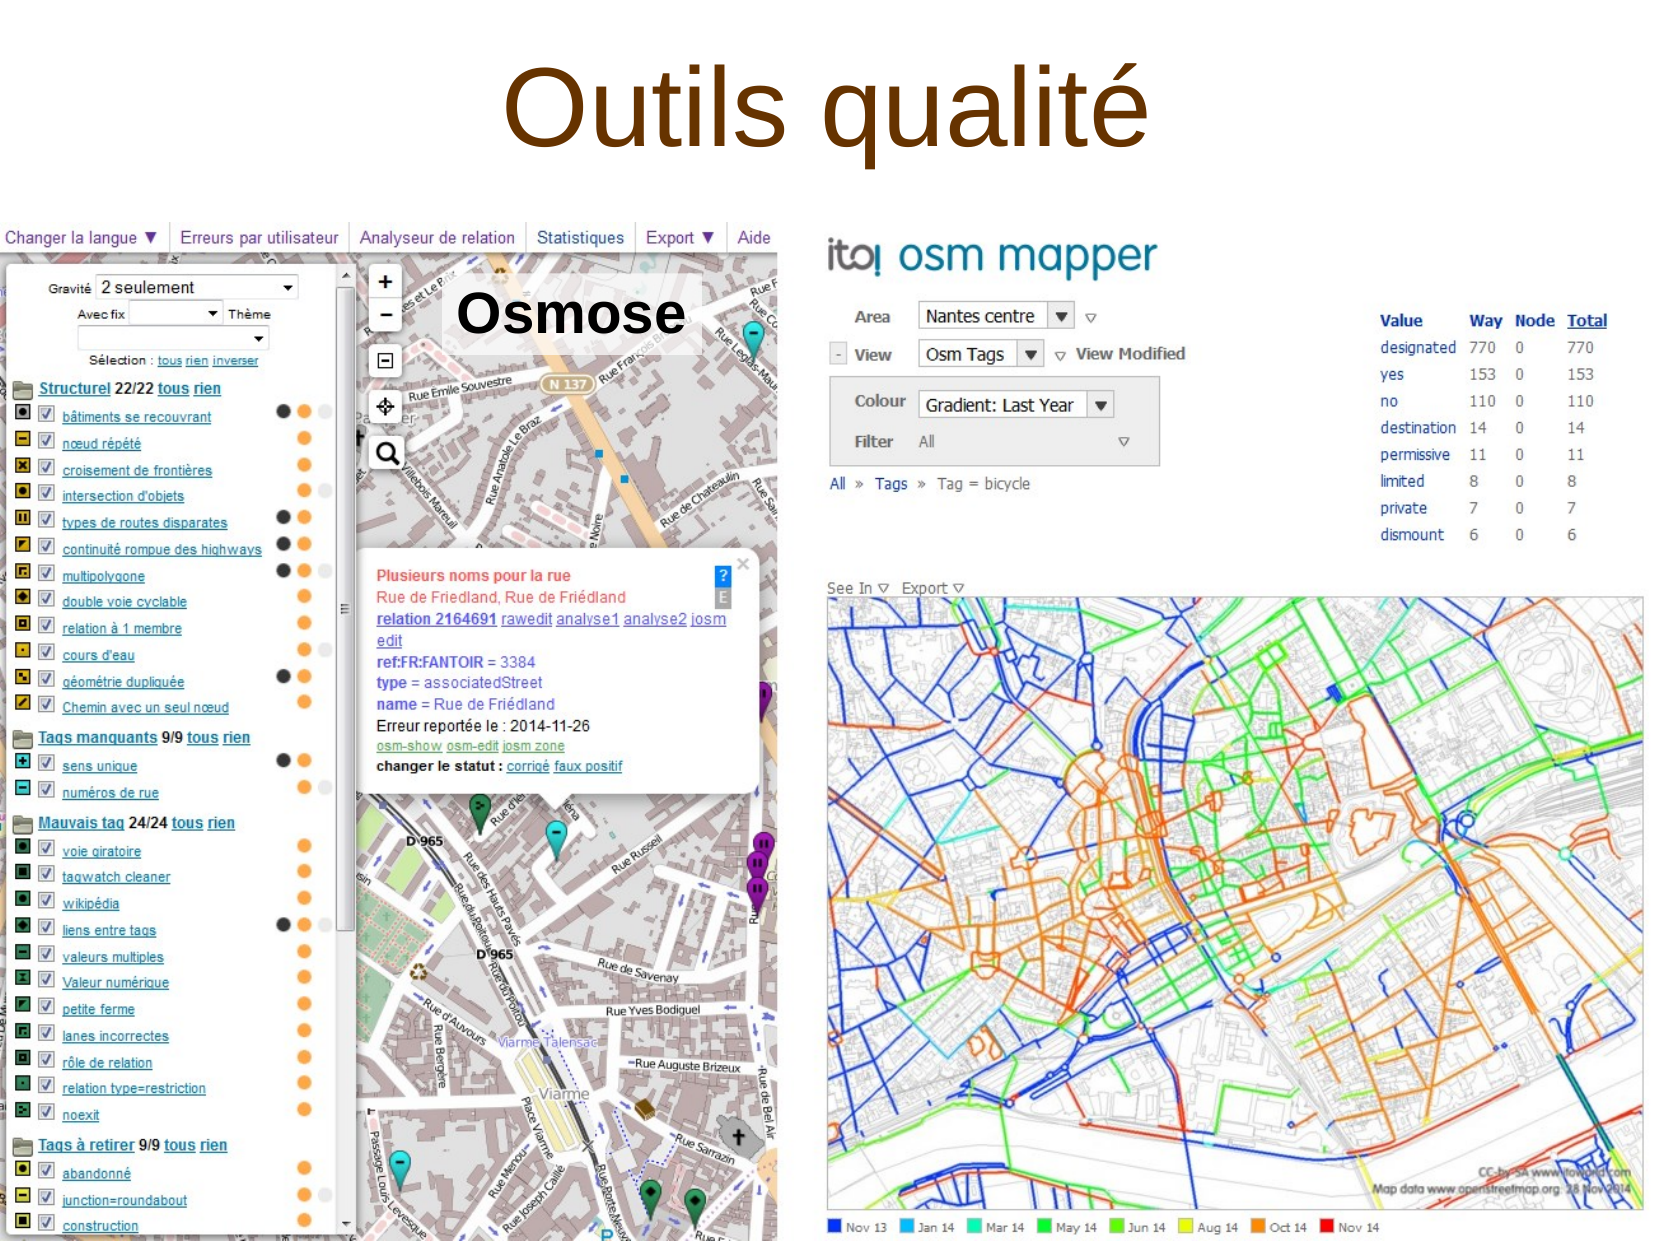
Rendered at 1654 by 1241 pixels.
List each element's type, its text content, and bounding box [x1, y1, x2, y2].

title Outils qualité [82, 44, 1571, 170]
text_box Osmose [442, 273, 702, 355]
picture [0, 222, 1654, 1241]
